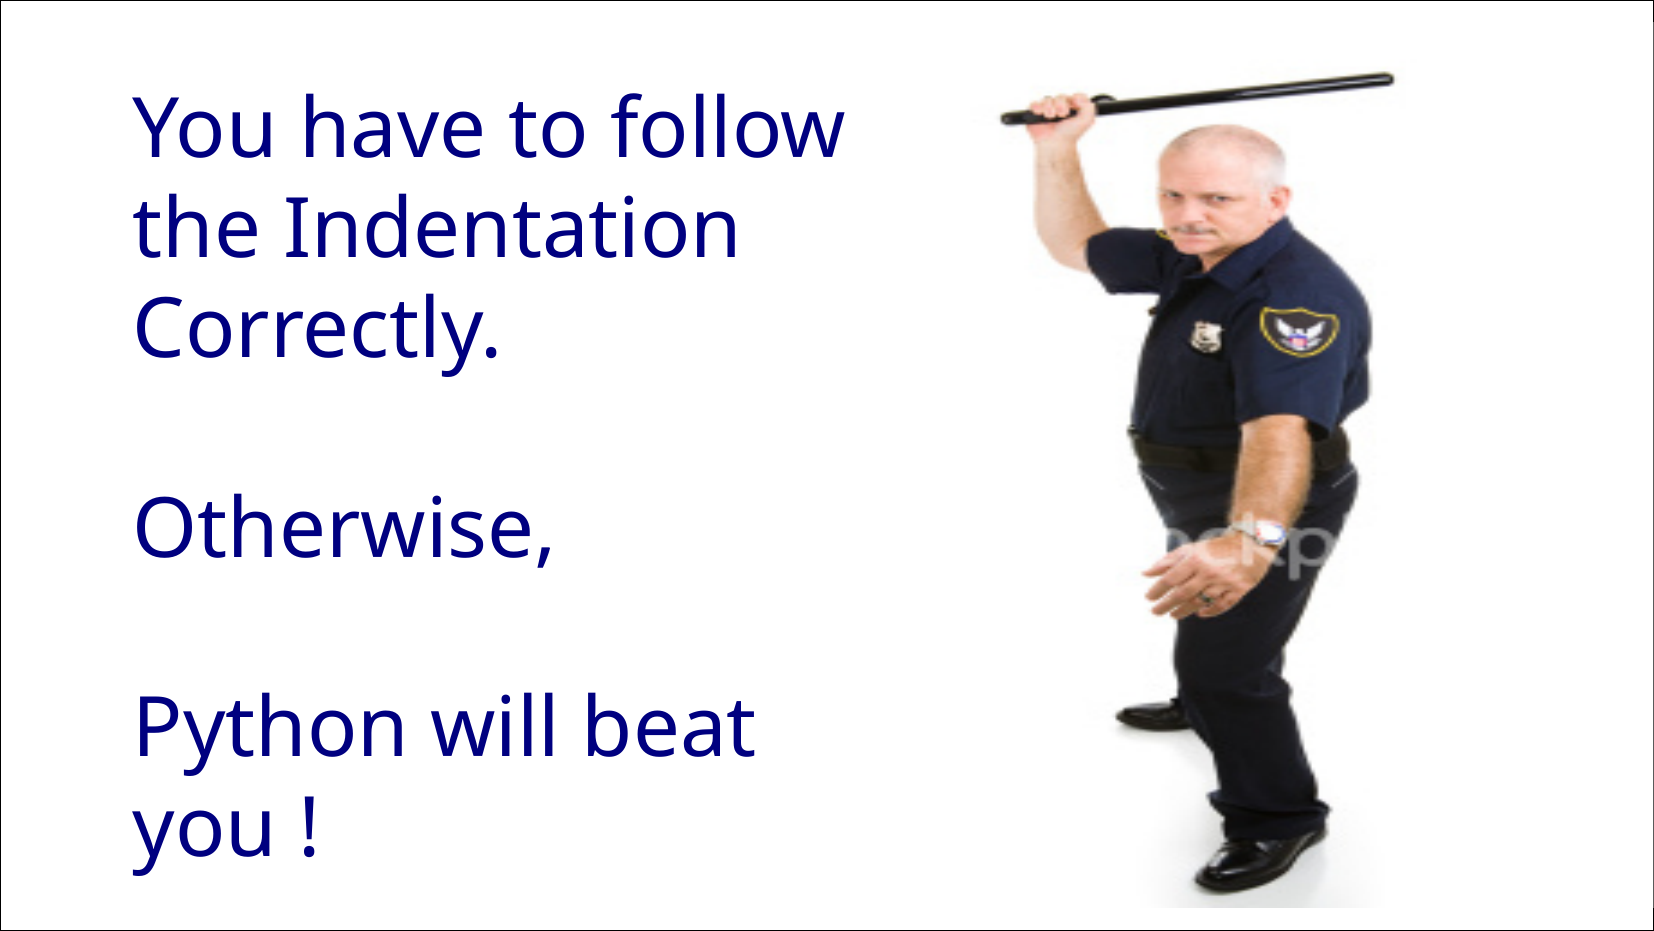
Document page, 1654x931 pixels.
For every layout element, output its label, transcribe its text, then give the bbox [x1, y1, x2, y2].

text_box [645, 723, 668, 729]
text_box [595, 723, 620, 751]
picture [826, 22, 1654, 908]
text_box [196, 723, 213, 749]
text_box [471, 723, 484, 748]
text_box [691, 734, 713, 751]
text_box [442, 723, 455, 748]
text_box You have to follow the Indentation Correctly. Otherwise, Python will beat you ! [118, 66, 975, 723]
text_box [319, 723, 345, 751]
text_box [0, 0, 1654, 931]
